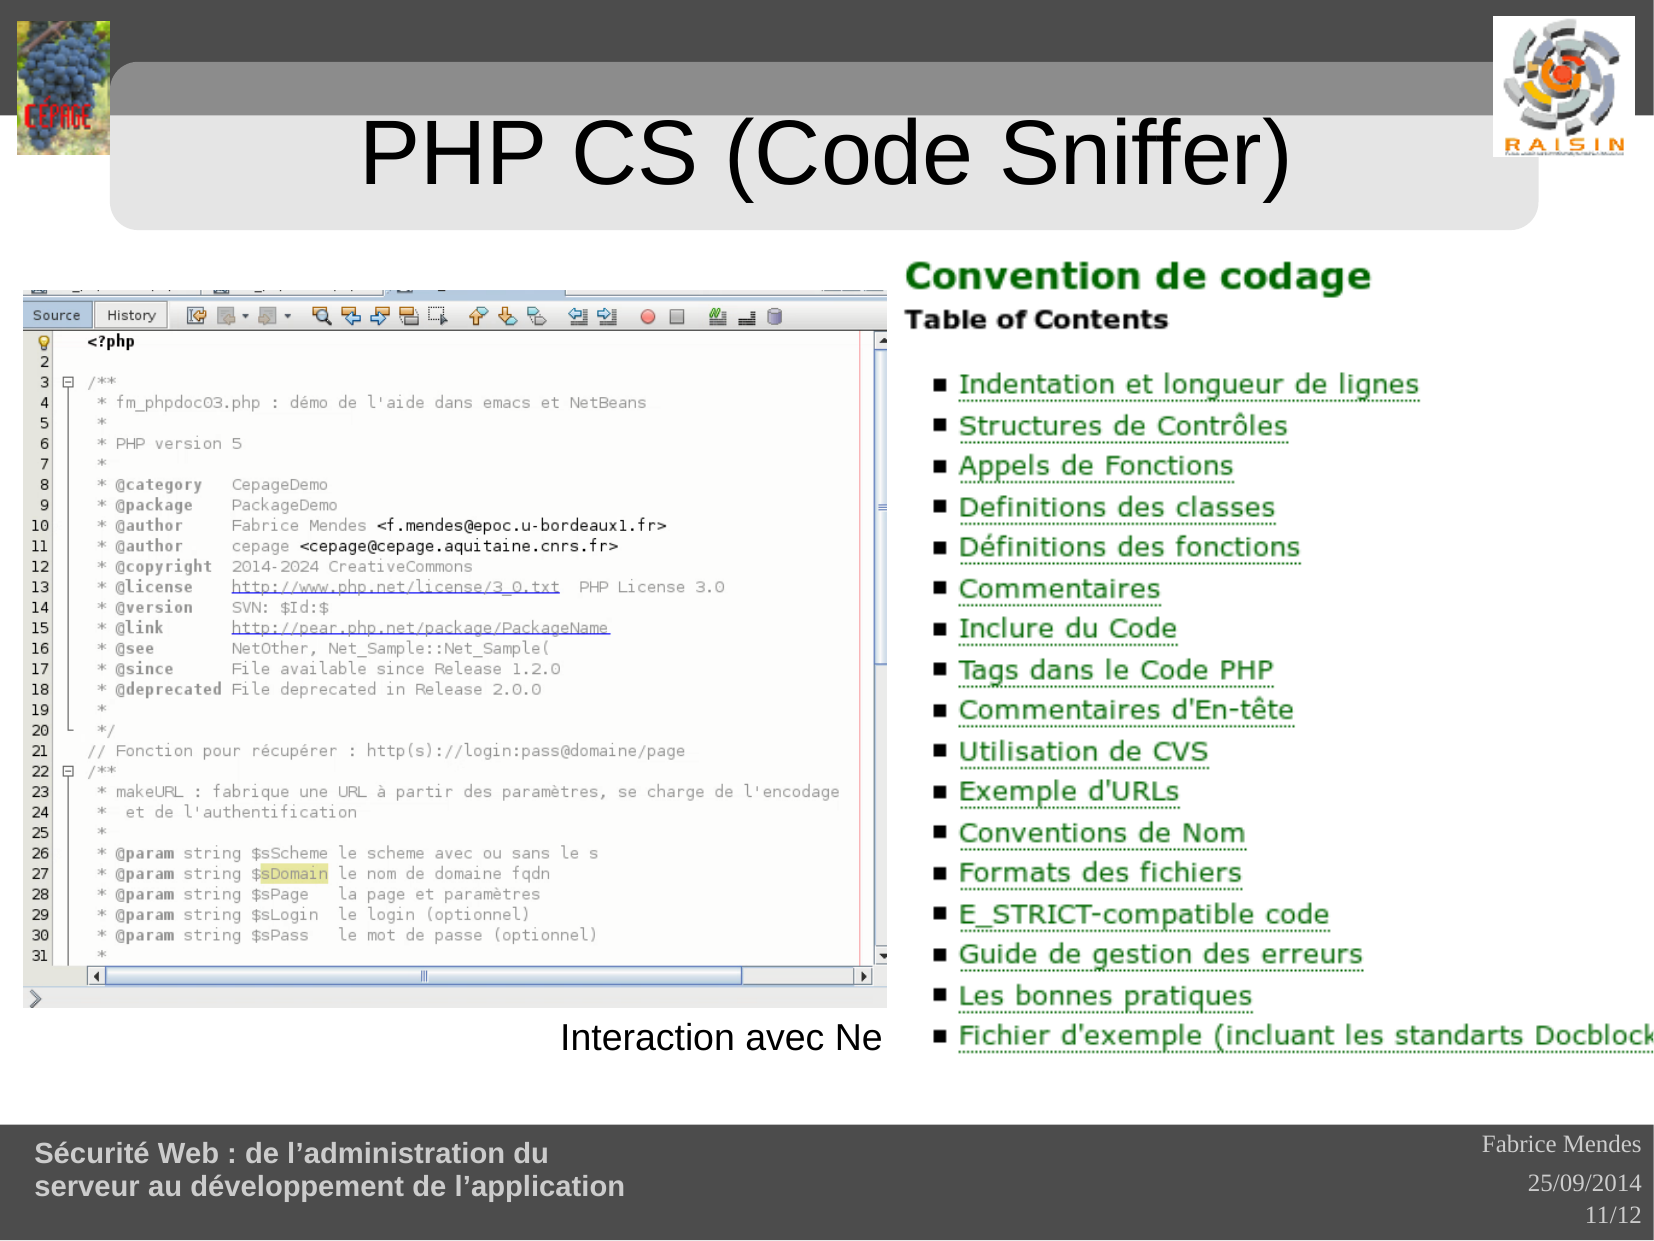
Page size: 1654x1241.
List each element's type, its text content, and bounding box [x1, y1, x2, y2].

text_box Interaction avec NetBeans [545, 1009, 882, 1066]
title PHP CS (Code Sniffer) [82, 49, 1571, 257]
picture [17, 21, 110, 155]
text_box [22, 289, 887, 1009]
picture [882, 252, 1654, 1066]
picture [1493, 16, 1635, 157]
